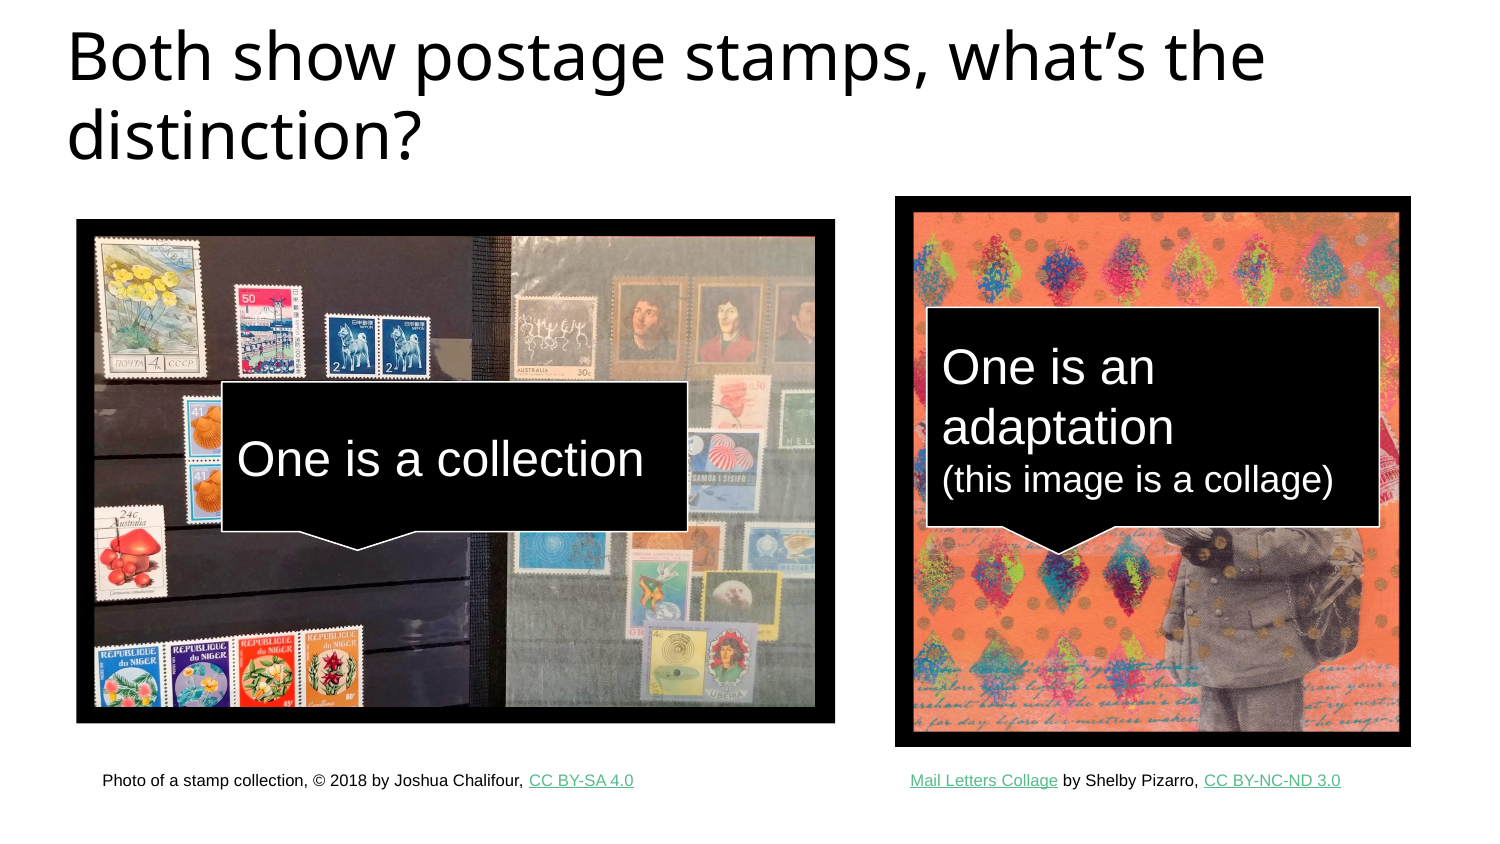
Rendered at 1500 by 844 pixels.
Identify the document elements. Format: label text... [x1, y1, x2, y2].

picture [895, 196, 1411, 747]
text_box One is a collection [221, 381, 688, 551]
text_box Mail Letters Collage by Shelby Pizarro, CC BY-NC-ND 3.0 [895, 754, 1362, 809]
text_box Photo of a stamp collection, © 2018 by Joshua Chalifour, CC BY-SA 4.0 [87, 754, 653, 809]
title Both show postage stamps, what’s the distinction? [51, 51, 1449, 189]
picture [94, 236, 815, 707]
text_box One is an adaptation (this image is a collage) [926, 307, 1380, 555]
text_box [76, 219, 836, 724]
